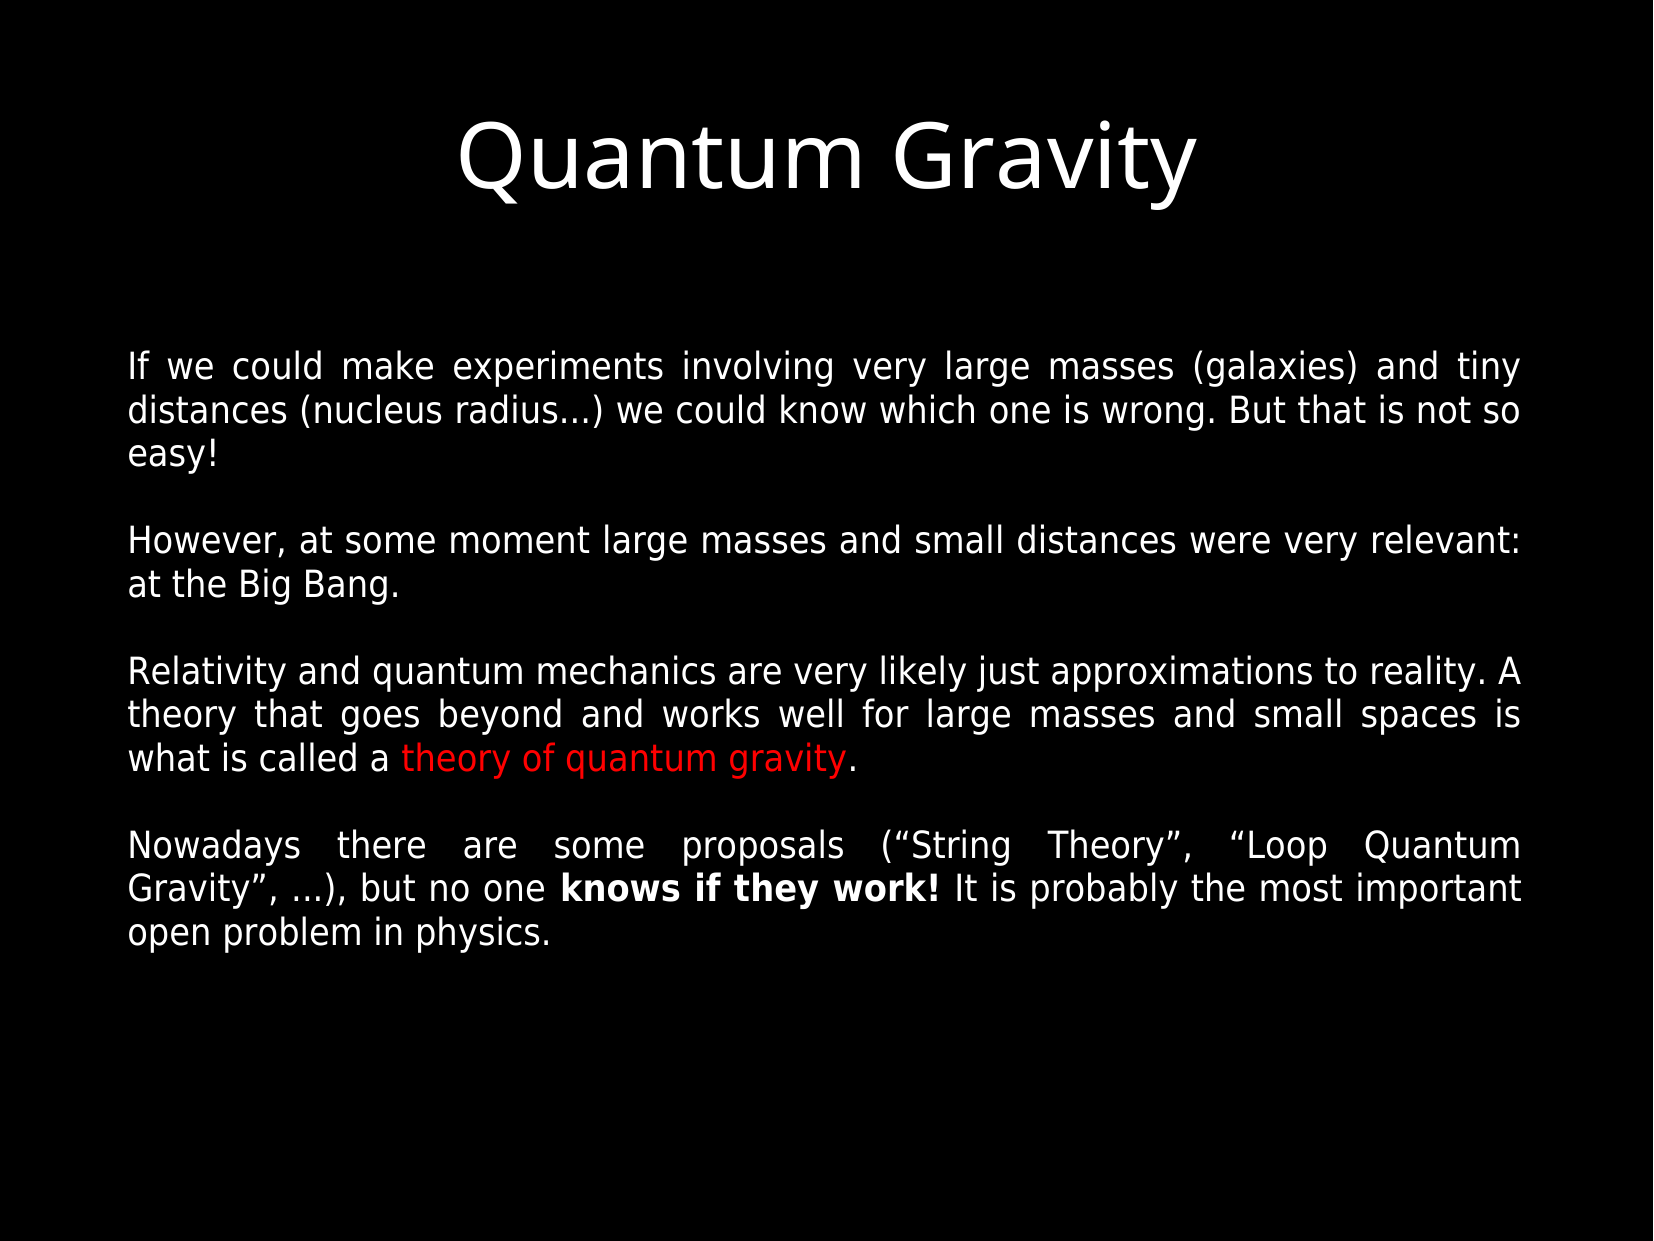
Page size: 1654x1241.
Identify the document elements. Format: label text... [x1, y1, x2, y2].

title Quantum Gravity [82, 56, 1571, 250]
text_box If we could make experiments involving very large masses (galaxies) and tiny distances (nucleus radius...) we could know which one is wrong. But that is not so easy! However, at some moment large masses and small distances were very relevant: at the Big Bang. Relativity and quantum mechanics are very likely just approximations to reality. A theory that goes beyond and works well for large masses and small spaces is what is called a theory of quantum gravity. Nowadays there are some proposals (“String Theory”, “Loop Quantum Gravity”, ...), but no one knows if they work! It is probably the most important open problem in physics. [112, 337, 1538, 962]
